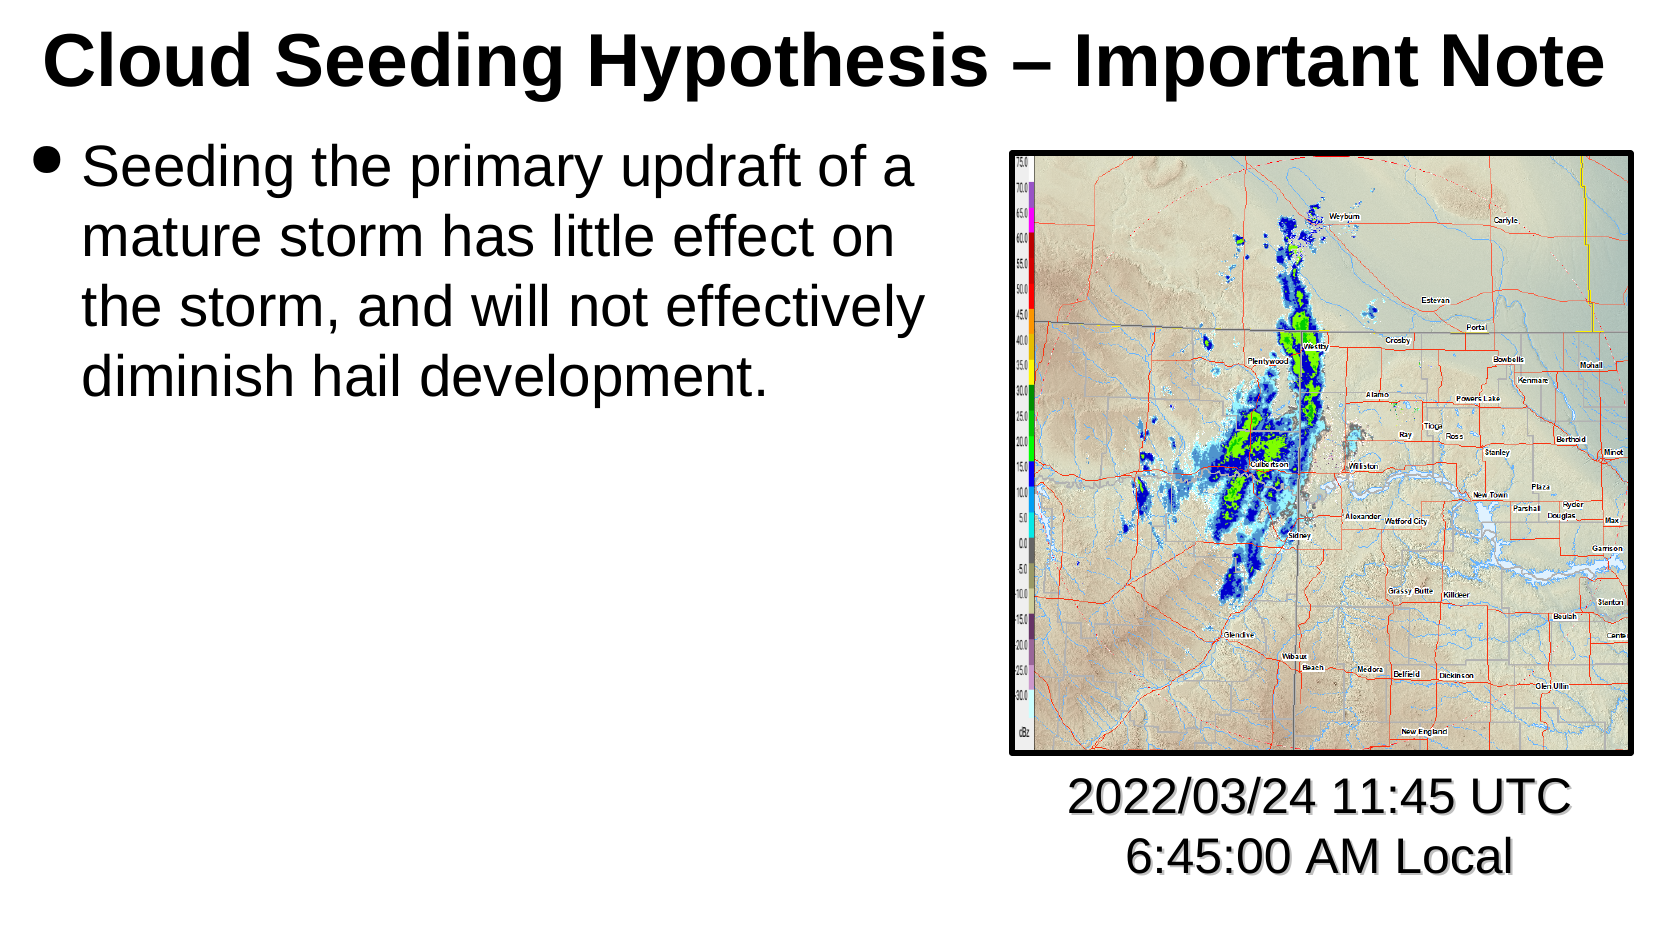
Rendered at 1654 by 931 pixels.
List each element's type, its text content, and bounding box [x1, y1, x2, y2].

text_box Seeding the primary updraft of a mature storm has little effect on the storm, and will not effectively diminish hail development. [4, 120, 976, 416]
picture [1014, 156, 1628, 751]
text_box 2022/03/24 11:45 UTC 6:45:00 AM Local [1000, 762, 1639, 901]
title Cloud Seeding Hypothesis – Important Note [0, 5, 1654, 107]
